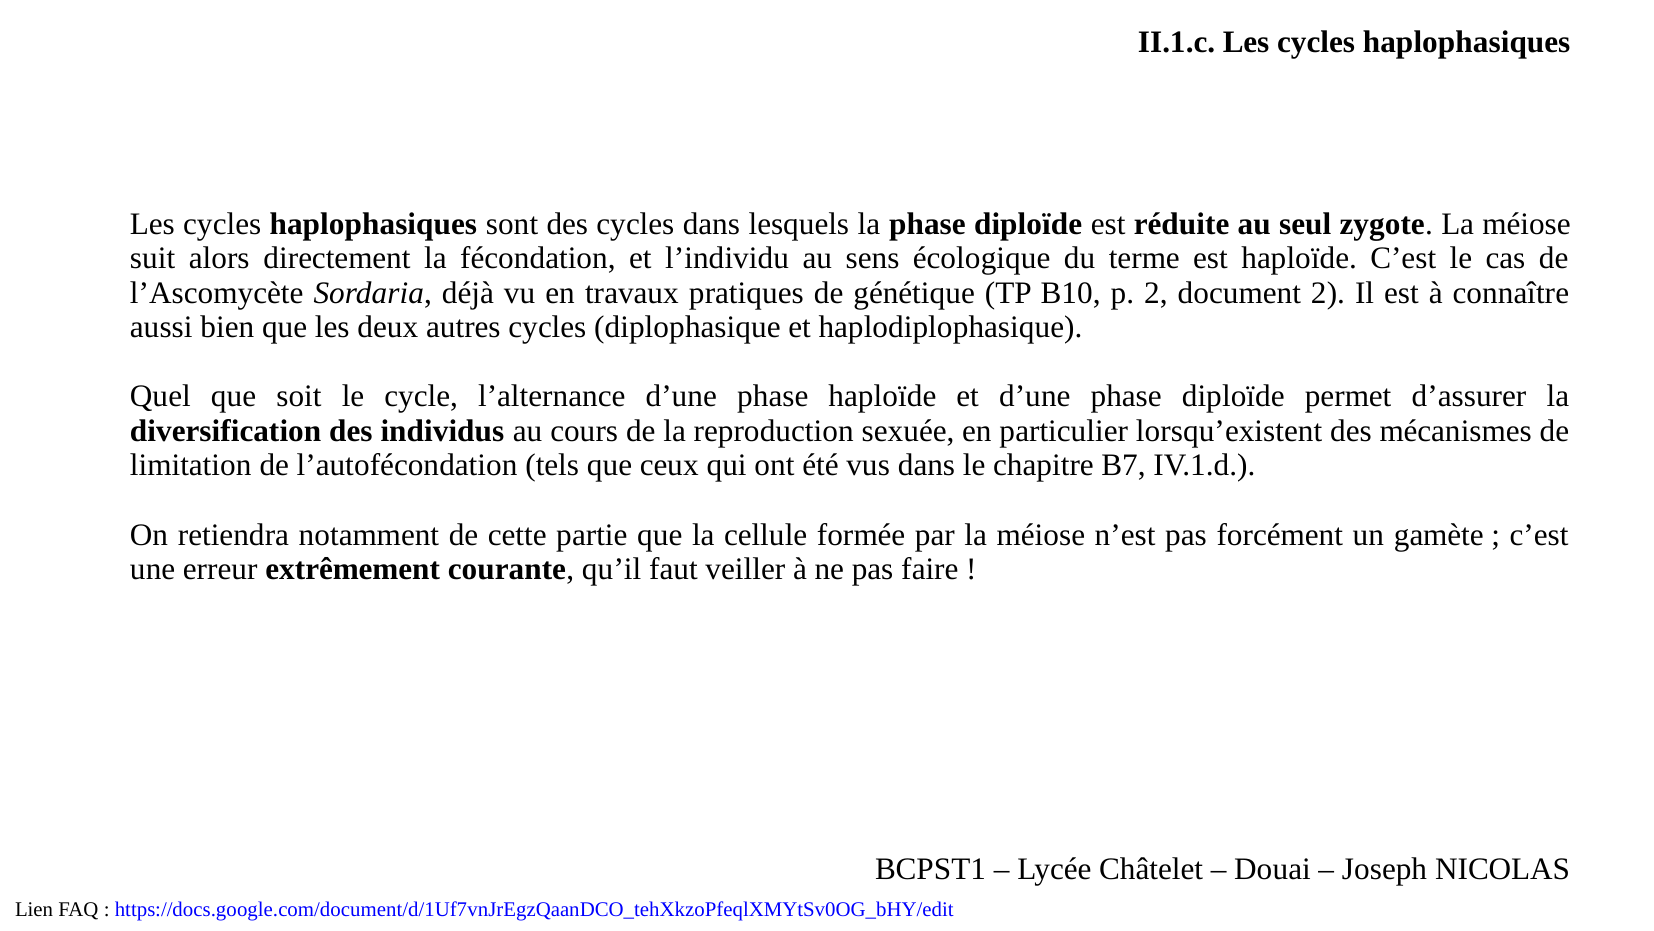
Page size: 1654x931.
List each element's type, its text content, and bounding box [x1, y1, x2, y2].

text_box Les cycles haplophasiques sont des cycles dans lesquels la phase diploïde est réduite au seul zygote. La méiose suit alors directement la fécondation, et l’individu au sens écologique du terme est haploïde. C’est le cas de l’Ascomycète Sordaria, déjà vu en travaux pratiques de génétique (TP B10, p. 2, document 2). Il est à connaître aussi bien que les deux autres cycles (diplophasique et haplodiplophasique). Quel que soit le cycle, l’alternance d’une phase haploïde et d’une phase diploïde permet d’assurer la diversification des individus au cours de la reproduction sexuée, en particulier lorsqu’existent des mécanismes de limitation de l’autofécondation (tels que ceux qui ont été vus dans le chapitre B7, IV.1.d.). On retiendra notamment de cette partie que la cellule formée par la méiose n’est pas forcément un gamète ; c’est une erreur extrêmement courante, qu’il faut veiller à ne pas faire ! [129, 206, 1571, 926]
text_box Lien FAQ : https://docs.google.com/document/d/1Uf7vnJrEgzQaanDCO_tehXkzoPfeqlXMYtSv0OG_bHY/edit [0, 897, 993, 931]
text_box II.1.c. Les cycles haplophasiques [165, 5, 1572, 78]
